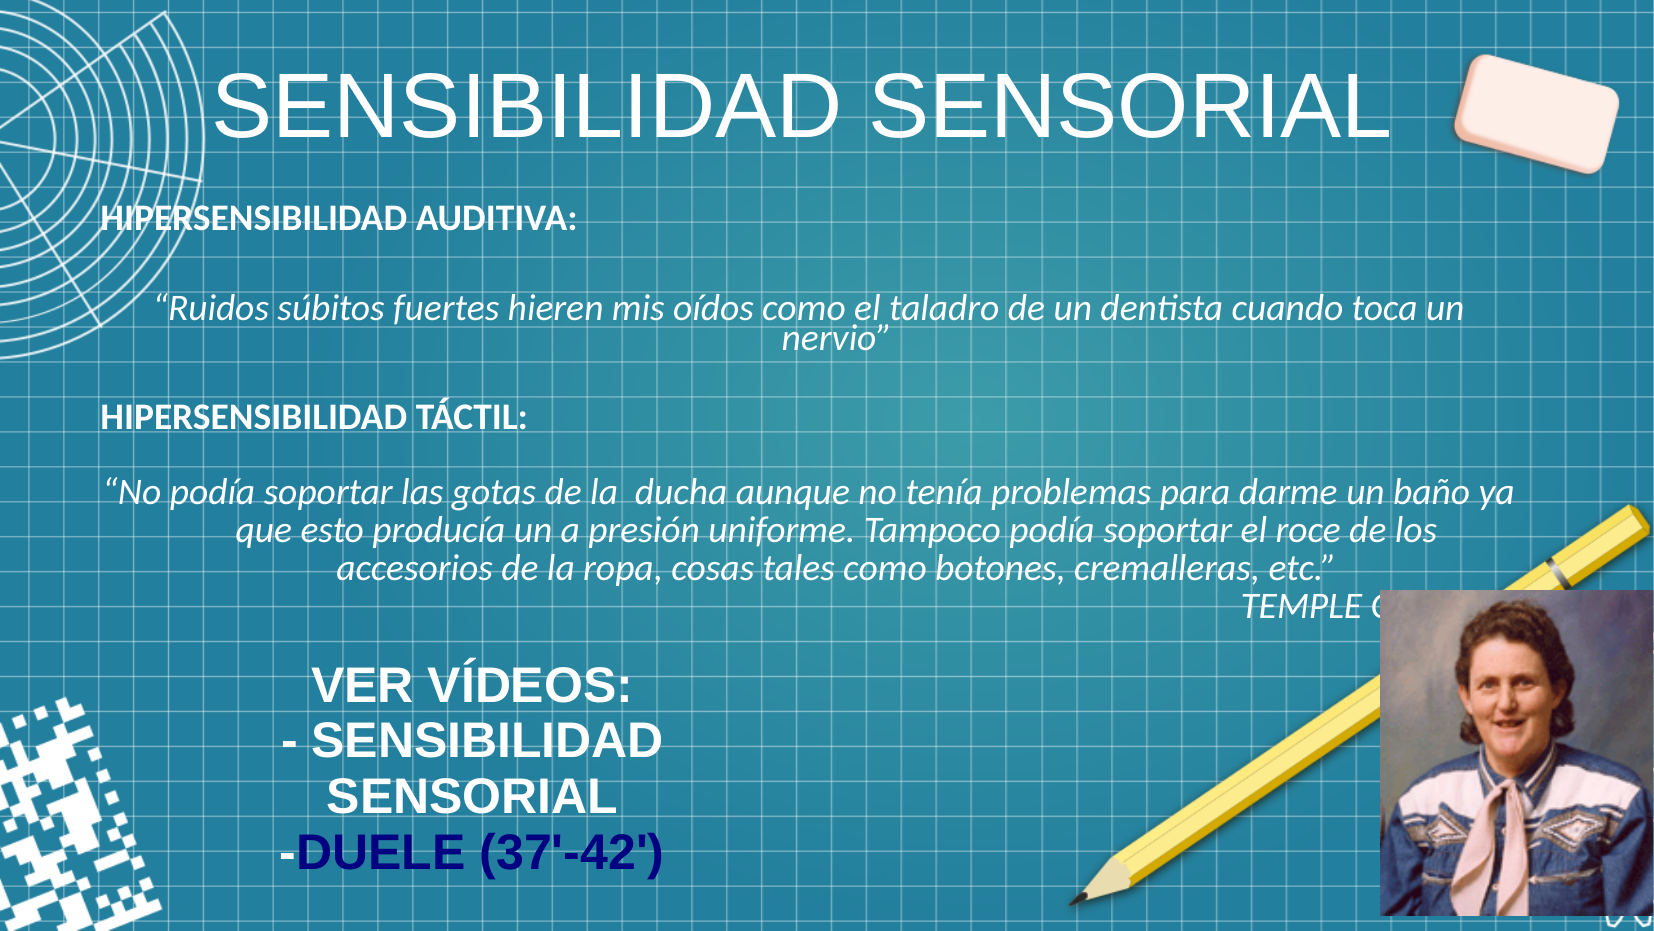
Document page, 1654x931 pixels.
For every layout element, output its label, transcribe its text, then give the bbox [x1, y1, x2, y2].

text_box VER VÍDEOS: - SENSIBILIDAD SENSORIAL -DUELE (37'-42') [147, 649, 798, 888]
title SENSIBILIDAD SENSORIAL [59, 0, 1548, 213]
picture [0, 0, 1654, 931]
list HIPERSENSIBILIDAD AUDITIVA: “Ruidos súbitos fuertes hieren mis oídos como el taladro de un dentista cuando toca un nervio” HIPERSENSIBILIDAD TÁCTIL: “No podía soportar las gotas de la ducha aunque no tenía problemas para darme un baño ya que esto producía un a presión uniforme. Tampoco podía soportar el roce de los accesorios de la ropa, cosas tales como botones, cremalleras, etc.” TEMPLE GRANDIN [29, 206, 1518, 659]
